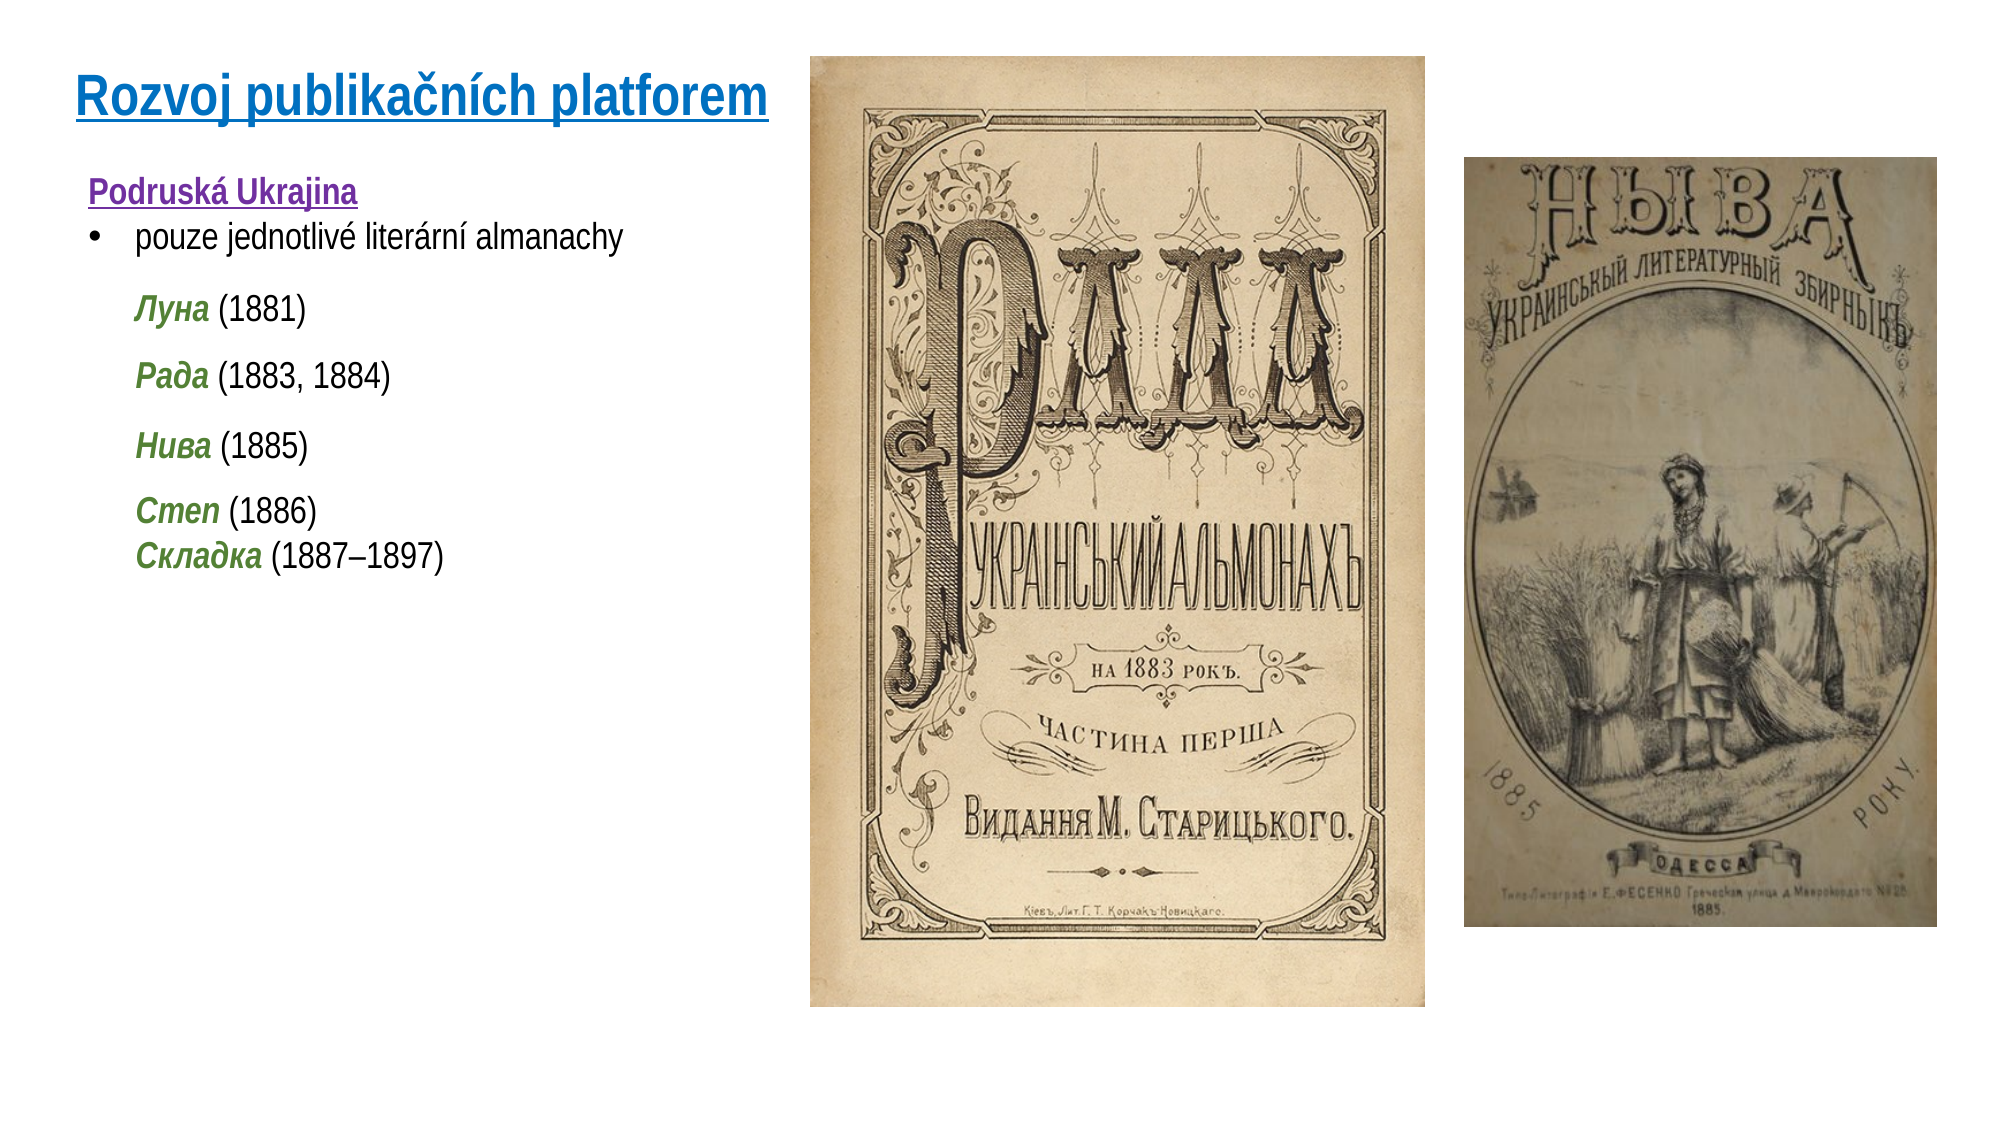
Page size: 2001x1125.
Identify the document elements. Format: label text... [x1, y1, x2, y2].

picture [1464, 158, 1937, 927]
text_box Степ (1886) Складка (1887–1897) [120, 478, 871, 585]
text_box Луна (1881) [120, 276, 810, 338]
picture [810, 56, 1425, 1007]
text_box Нива (1885) [120, 413, 871, 475]
text_box Rozvoj publikačních platforem [60, 49, 811, 136]
text_box Рада (1883, 1884) [120, 343, 871, 405]
text_box Podruská Ukrajina pouze jednotlivé literární almanachy [73, 160, 810, 267]
